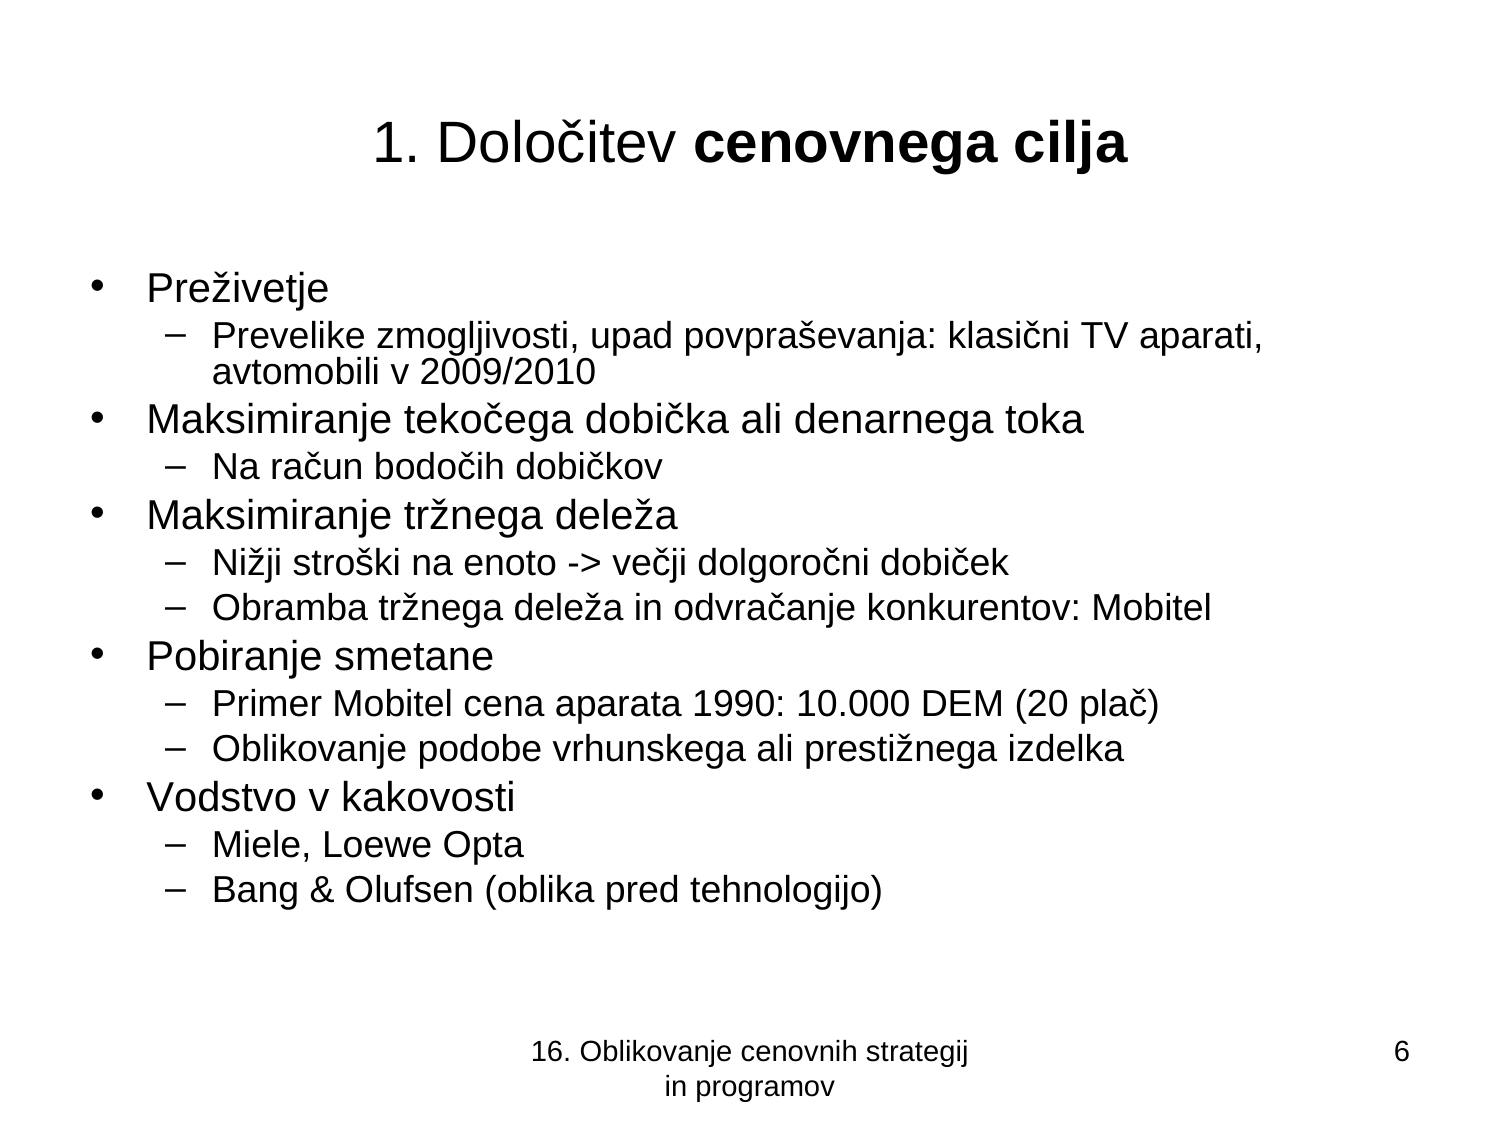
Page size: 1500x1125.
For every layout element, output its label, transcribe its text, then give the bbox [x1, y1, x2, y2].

text_box 16. Oblikovanje cenovnih strategij in programov [512, 1024, 988, 1103]
title 1. Določitev cenovnega cilja [75, 45, 1426, 233]
text_box <number> [1074, 1024, 1426, 1103]
list Preživetje Prevelike zmogljivosti, upad povpraševanja: klasični TV aparati, avtomobili v 2009/2010 Maksimiranje tekočega dobička ali denarnega toka Na račun bodočih dobičkov Maksimiranje tržnega deleža Nižji stroški na enoto -> večji dolgoročni dobiček Obramba tržnega deleža in odvračanje konkurentov: Mobitel Pobiranje smetane Primer Mobitel cena aparata 1990: 10.000 DEM (20 plač) Oblikovanje podobe vrhunskega ali prestižnega izdelka Vodstvo v kakovosti Miele, Loewe Opta Bang & Olufsen (oblika pred tehnologijo) [75, 262, 1426, 1006]
